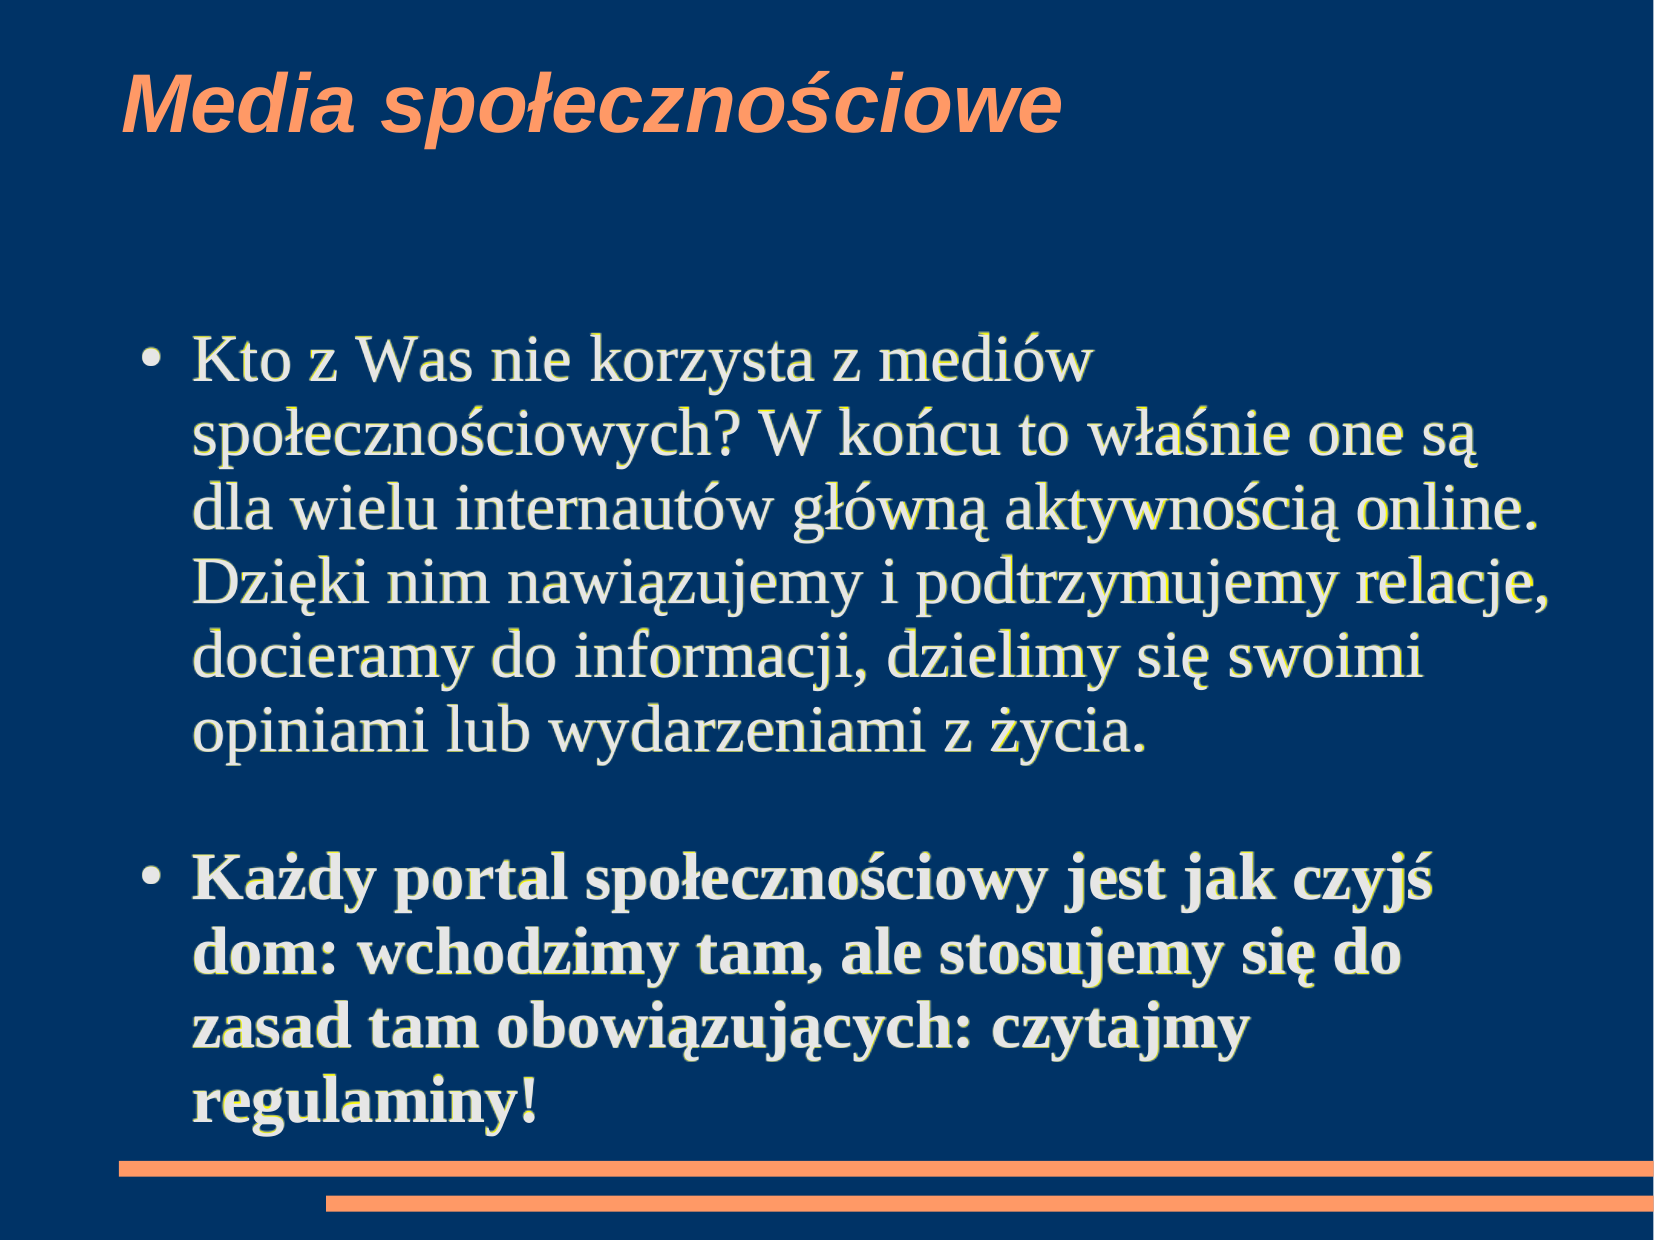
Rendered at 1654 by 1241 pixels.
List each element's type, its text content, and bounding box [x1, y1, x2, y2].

title Media społecznościowe [121, 46, 1534, 254]
list Kto z Was nie korzysta z mediów społecznościowych? W końcu to właśnie one są dla wielu internautów główną aktywnością online. Dzięki nim nawiązujemy i podtrzymujemy relacje, docieramy do informacji, dzielimy się swoimi opiniami lub wydarzeniami z życia. Każdy portal społecznościowy jest jak czyjś dom: wchodzimy tam, ale stosujemy się do zasad tam obowiązujących: czytajmy regulaminy! [121, 321, 1561, 1137]
